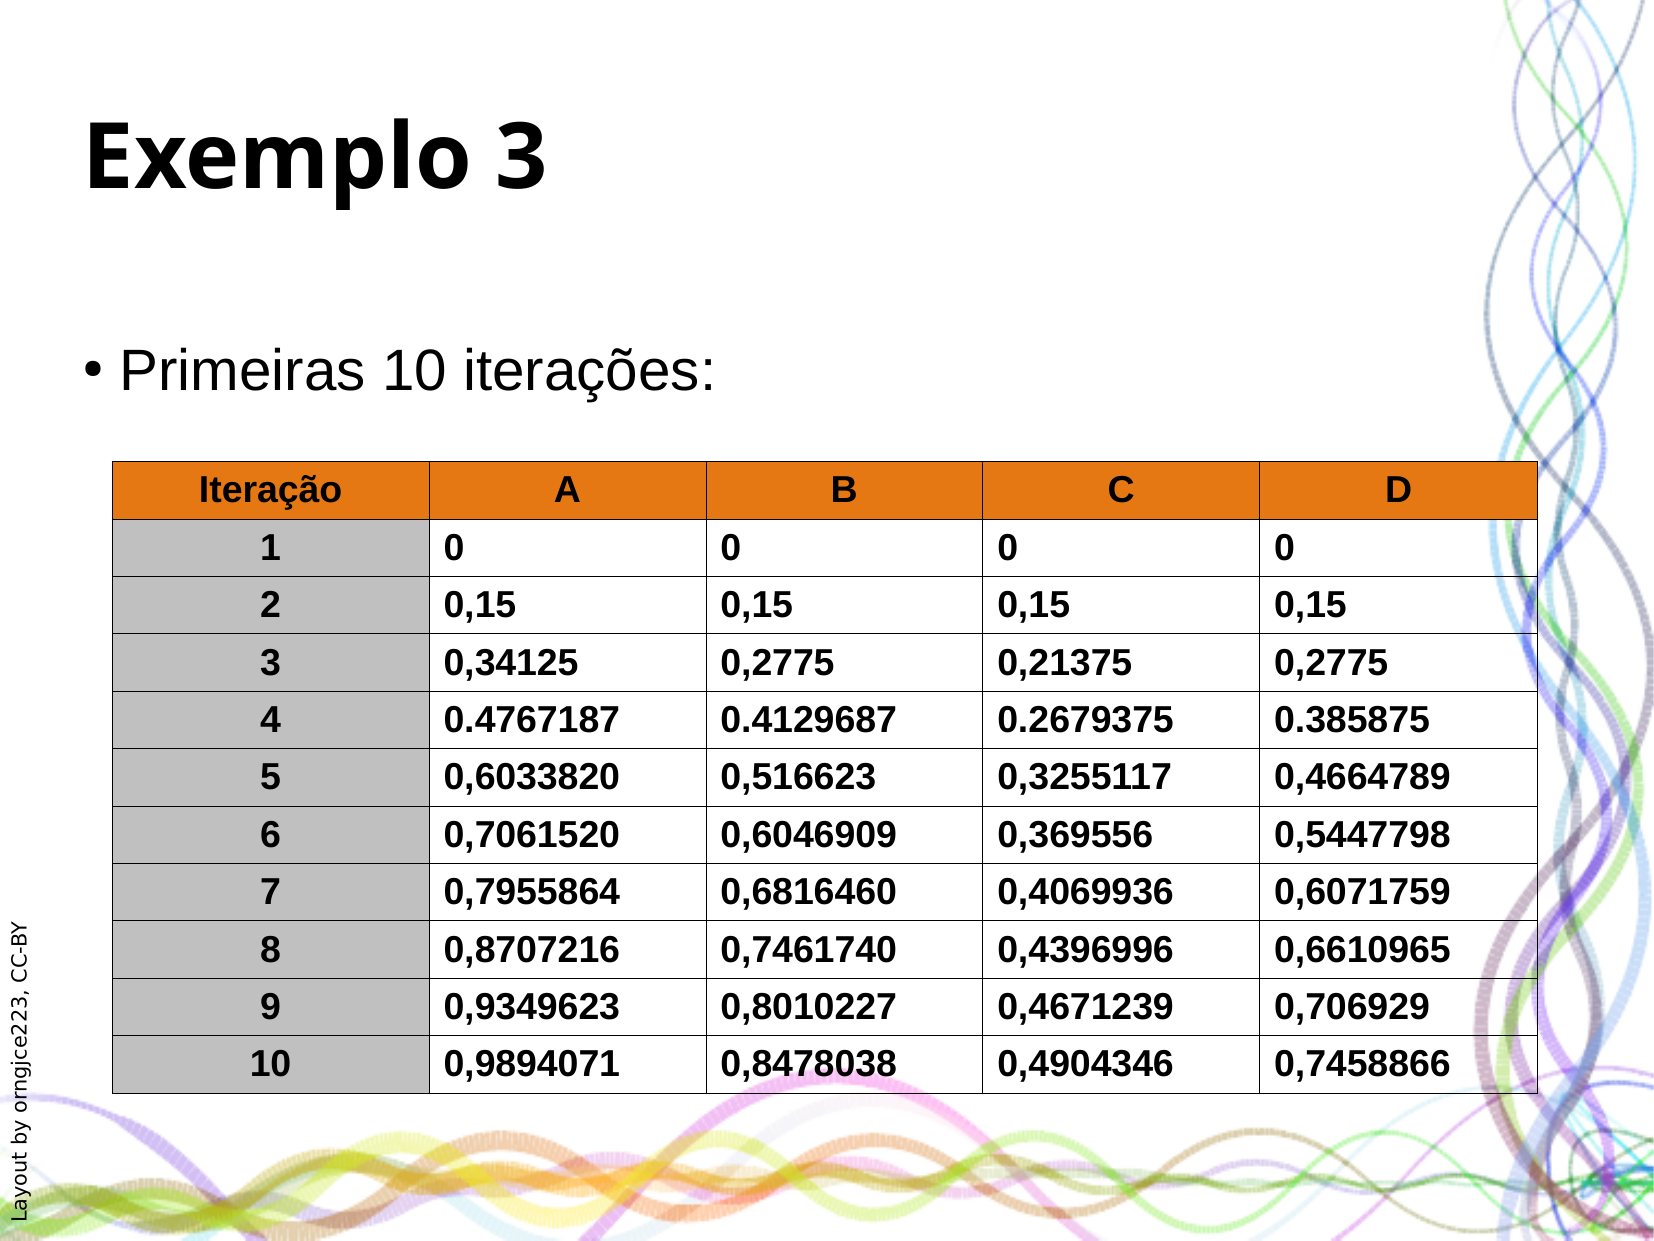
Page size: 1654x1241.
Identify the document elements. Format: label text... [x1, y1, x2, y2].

table_cell 0,15 [707, 577, 982, 633]
table_cell 0,369556 [983, 807, 1259, 863]
table_cell 0,8010227 [707, 979, 982, 1035]
table_cell 0,6610965 [1260, 921, 1537, 978]
table_cell 0,2775 [1260, 634, 1537, 691]
table_cell 0,6033820 [430, 749, 706, 806]
table_cell 0,15 [430, 577, 706, 633]
table_cell 0,9894071 [430, 1036, 706, 1093]
table_cell 0,7955864 [430, 864, 706, 920]
table_header D [1260, 462, 1537, 519]
table_cell 0,6071759 [1260, 864, 1537, 920]
table_cell 6 [113, 807, 429, 863]
table_cell 0,4904346 [983, 1036, 1259, 1093]
table_cell 3 [113, 634, 429, 691]
title Exemplo 3 [82, 49, 1571, 257]
table_cell 0.385875 [1260, 692, 1537, 748]
table_cell 0,4069936 [983, 864, 1259, 920]
table_cell 0,7461740 [707, 921, 982, 978]
table_cell 2 [113, 577, 429, 633]
table_cell 0,9349623 [430, 979, 706, 1035]
table_cell 0,15 [983, 577, 1259, 633]
table_cell 0 [1260, 520, 1537, 576]
table_cell 1 [113, 520, 429, 576]
picture [0, 0, 1654, 1241]
table_cell 0,7061520 [430, 807, 706, 863]
table_header A [430, 462, 706, 519]
table_cell 0 [983, 520, 1259, 576]
table_cell 0,3255117 [983, 749, 1259, 806]
table_cell 0,7458866 [1260, 1036, 1537, 1093]
table_cell 0,4671239 [983, 979, 1259, 1035]
table_cell 0,6816460 [707, 864, 982, 920]
table_cell 7 [113, 864, 429, 920]
table_cell 0,516623 [707, 749, 982, 806]
table_cell 0,8707216 [430, 921, 706, 978]
table_cell 4 [113, 692, 429, 748]
table_header B [707, 462, 982, 519]
table_cell 0,2775 [707, 634, 982, 691]
table_cell 0.2679375 [983, 692, 1259, 748]
table_cell 0 [430, 520, 706, 576]
table_cell 0.4129687 [707, 692, 982, 748]
table_cell 9 [113, 979, 429, 1035]
table_cell 0,5447798 [1260, 807, 1537, 863]
table_cell 0,4664789 [1260, 749, 1537, 806]
table_header C [983, 462, 1259, 519]
table_cell 0,706929 [1260, 979, 1537, 1035]
table_cell 0.4767187 [430, 692, 706, 748]
table_cell 0,8478038 [707, 1036, 982, 1093]
table_cell 8 [113, 921, 429, 978]
table_cell 0,15 [1260, 577, 1537, 633]
table_cell 0 [707, 520, 982, 576]
subtitle Primeiras 10 iterações: [82, 290, 1571, 451]
table_header Iteração [113, 462, 429, 519]
table_cell 5 [113, 749, 429, 806]
table_cell 0,4396996 [983, 921, 1259, 978]
table_cell 0,6046909 [707, 807, 982, 863]
table_cell 0,21375 [983, 634, 1259, 691]
table_cell 10 [113, 1036, 429, 1093]
table_cell 0,34125 [430, 634, 706, 691]
